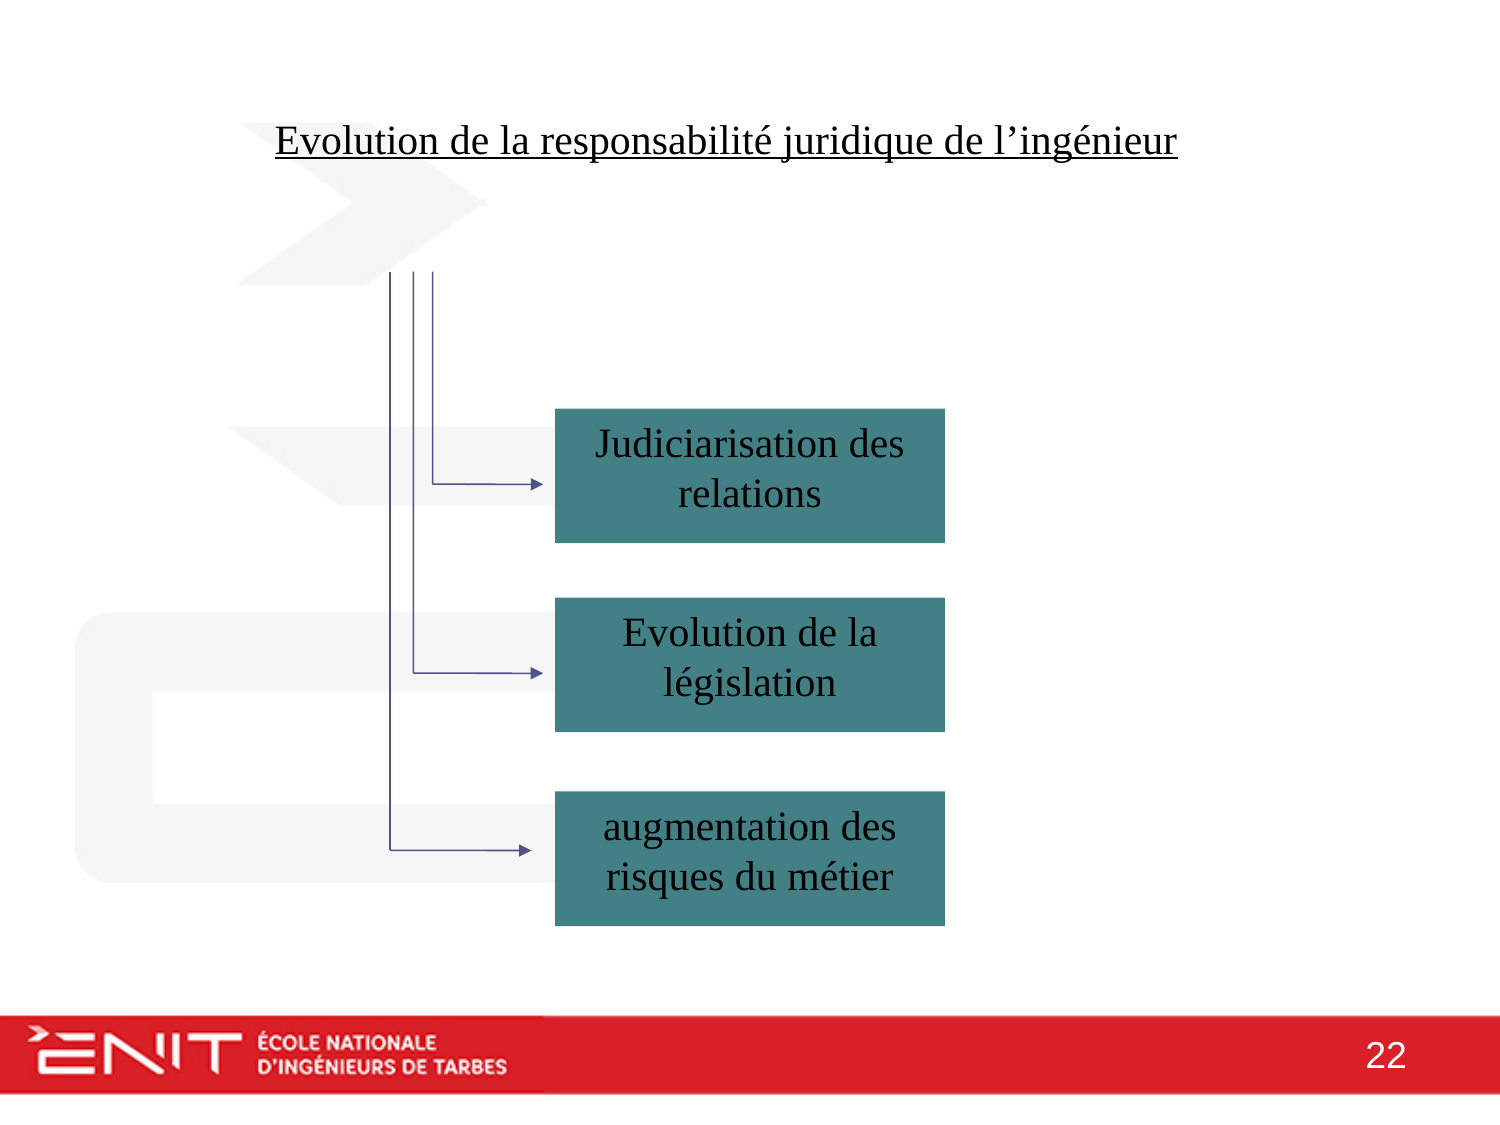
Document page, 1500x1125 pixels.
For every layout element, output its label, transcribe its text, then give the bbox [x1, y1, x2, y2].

text_box <numéro> [1350, 1027, 1500, 1098]
text_box Evolution de la responsabilité juridique de l’ingénieur [259, 109, 1193, 189]
picture [0, 0, 1500, 1125]
text_box augmentation des risques du métier [555, 791, 945, 927]
text_box Evolution de la législation [555, 597, 945, 733]
text_box Judiciarisation des relations [555, 408, 945, 544]
